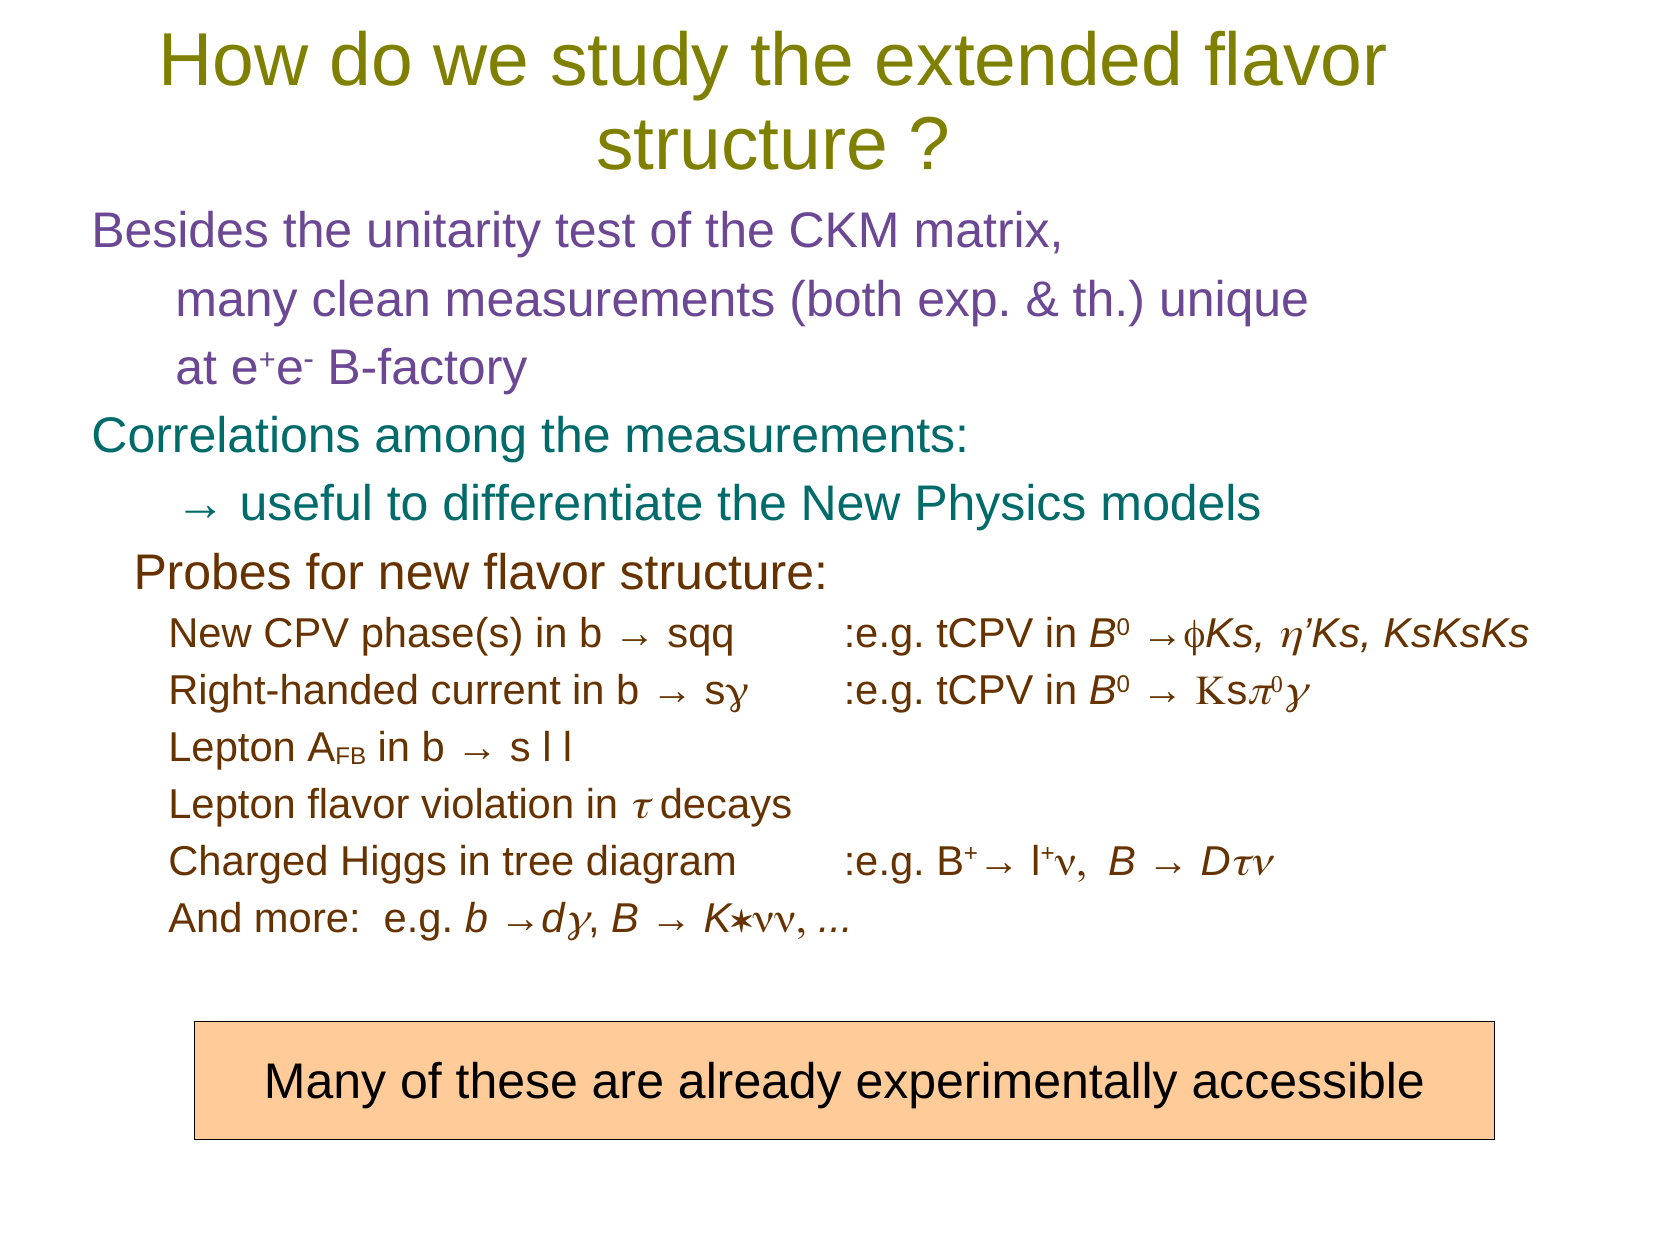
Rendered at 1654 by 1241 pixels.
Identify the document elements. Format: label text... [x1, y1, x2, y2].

title How do we study the extended flavor structure ? [76, 10, 1471, 194]
text_box Many of these are already experimentally accessible [194, 1021, 1495, 1140]
list Besides the unitarity test of the CKM matrix, many clean measurements (both exp. & th.) unique at e+e B-factory Correlations among the measurements: → useful to differentiate the New Physics models Probes for new flavor structure: New CPV phase(s) in b → sqq :e.g. tCPV in B0 →fKs, h’Ks, KsKsKs Right-handed current in b → sg :e.g. tCPV in B0 → Ksp0g Lepton AFB in b → s l l Lepton flavor violation in t decays Charged Higgs in tree diagram :e.g. B+→ l+n, B → Dtn And more: e.g. b →dg, B → K*nn, ... [59, 194, 1560, 992]
